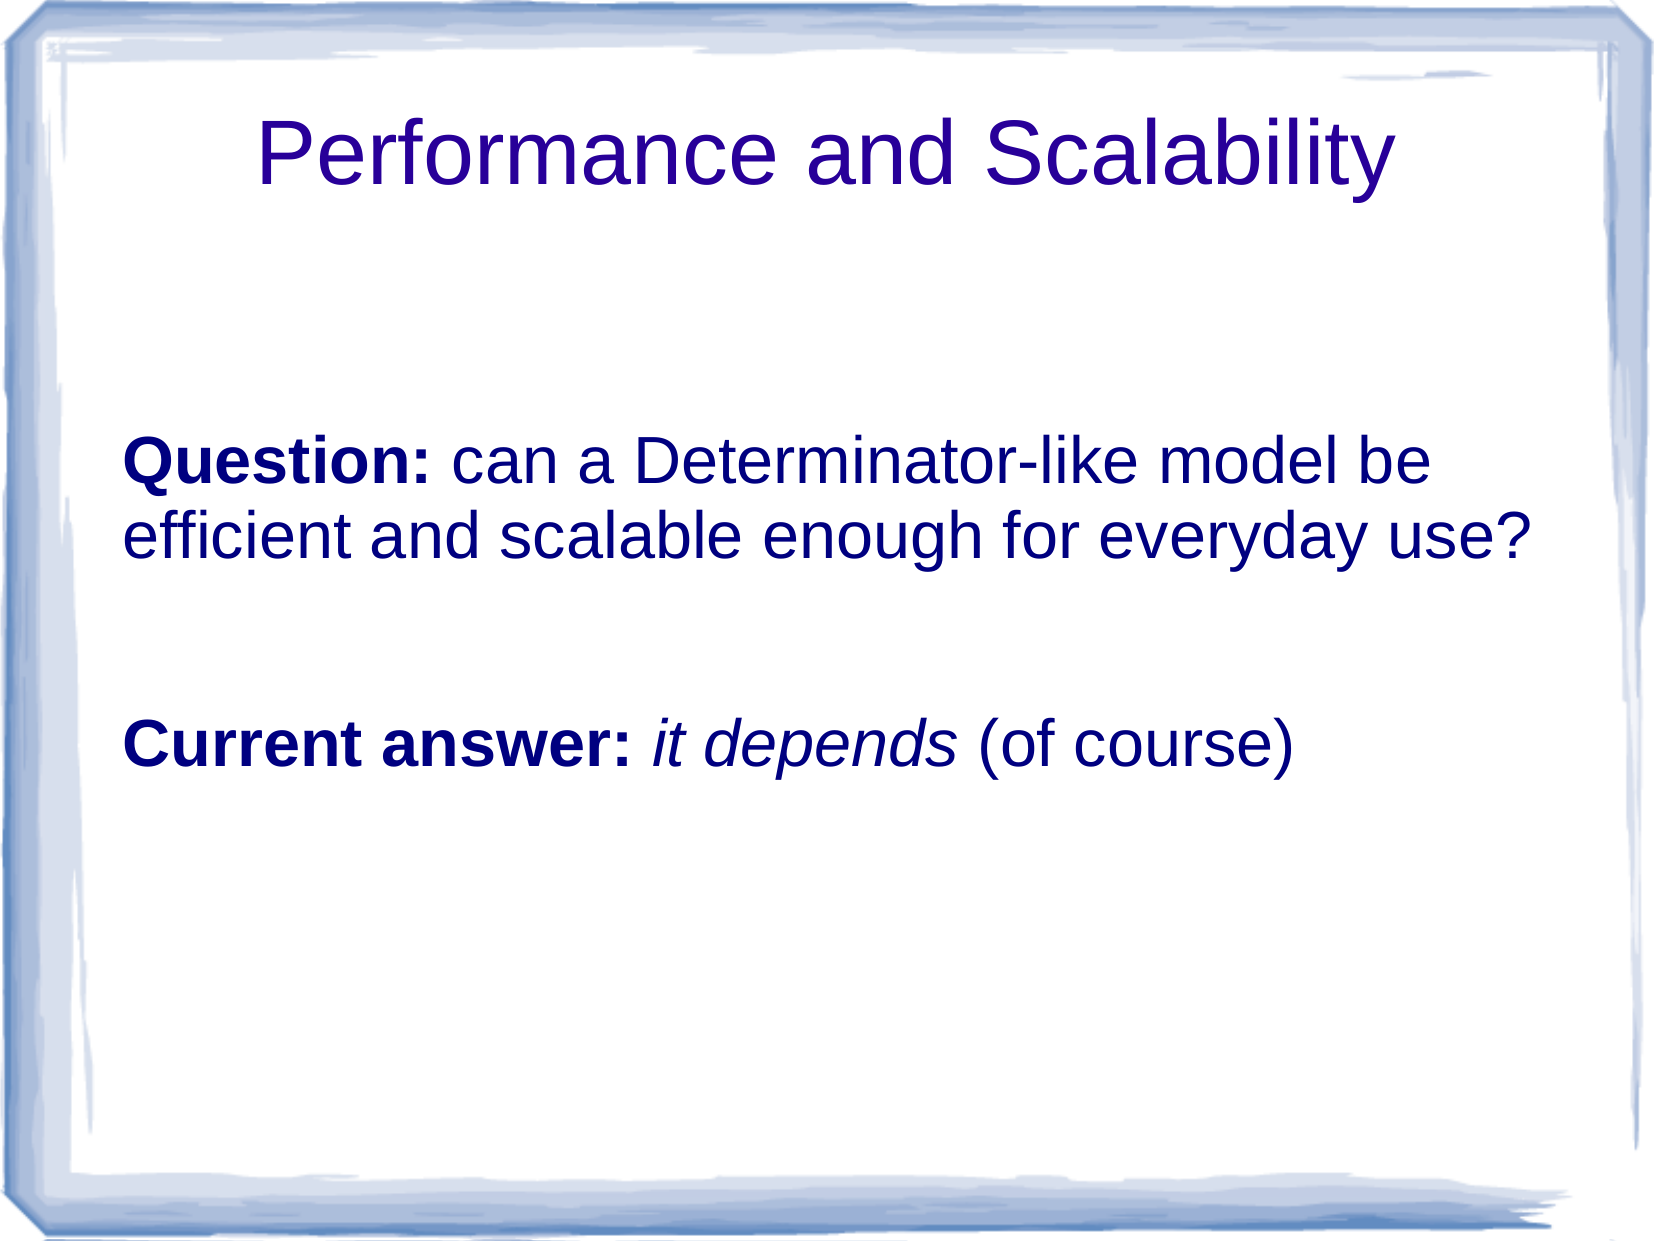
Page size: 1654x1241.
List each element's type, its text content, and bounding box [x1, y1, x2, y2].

picture [0, 0, 1654, 1241]
title Performance and Scalability [82, 56, 1571, 250]
list Question: can a Determinator-like model be efficient and scalable enough for everyday use? Current answer: it depends (of course) [122, 423, 1576, 1088]
